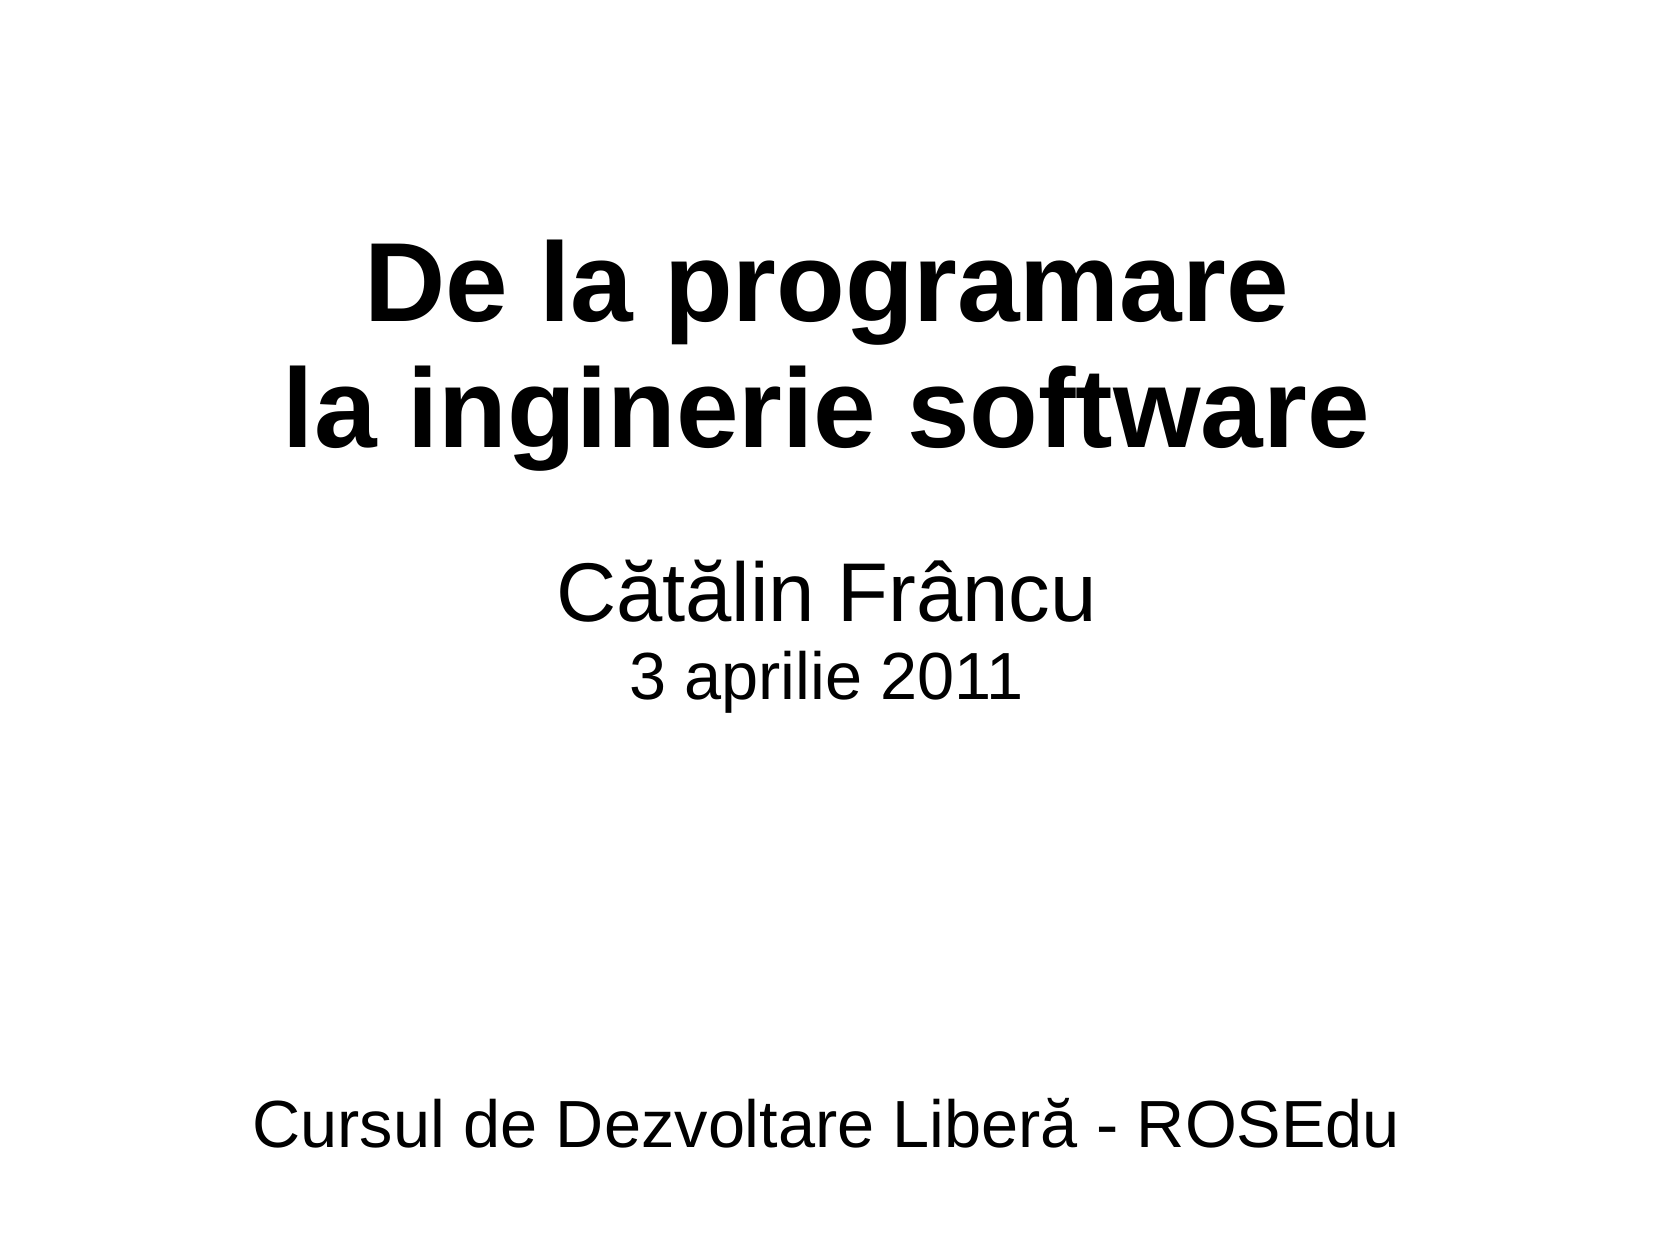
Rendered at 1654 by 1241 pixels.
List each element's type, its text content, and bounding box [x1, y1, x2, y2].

subtitle De la programare la inginerie software Cătălin Frâncu 3 aprilie 2011 Cursul de Dezvoltare Liberă - ROSEdu [82, 56, 1571, 1201]
